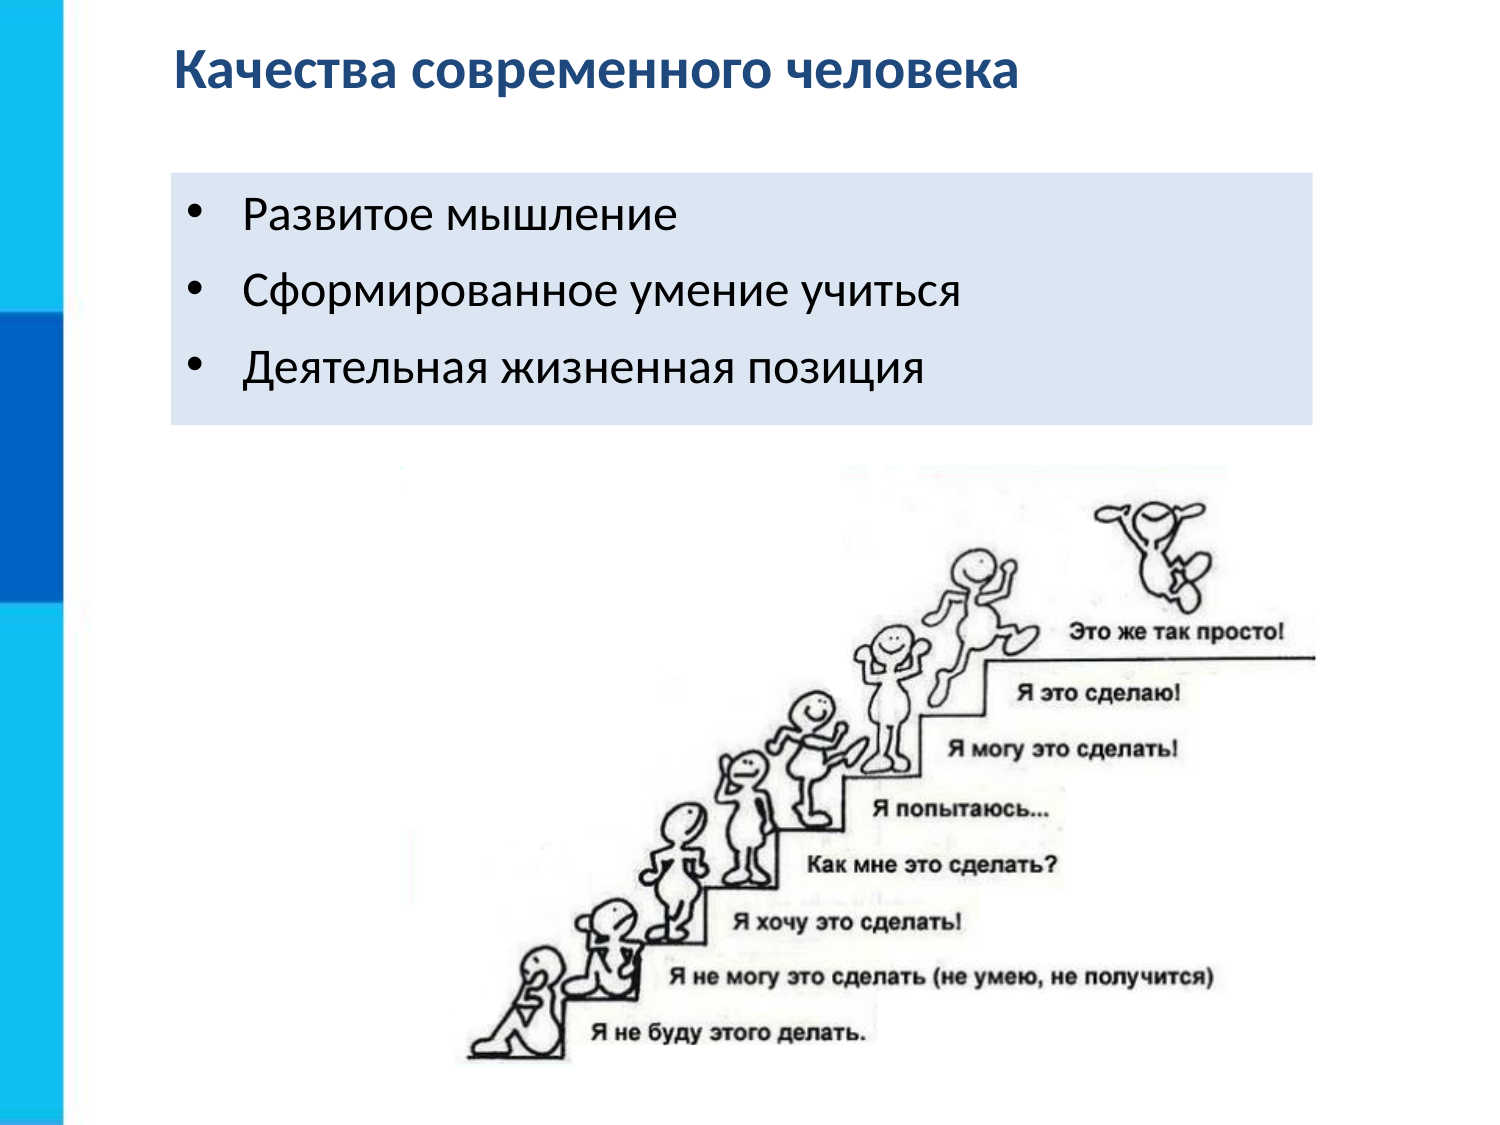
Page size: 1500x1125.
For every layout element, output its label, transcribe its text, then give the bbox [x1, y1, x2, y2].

title Качества современного человека [159, 13, 1414, 118]
list Развитое мышление Сформированное умение учиться Деятельная жизненная позиция [171, 172, 1313, 426]
picture [0, 0, 1500, 1125]
